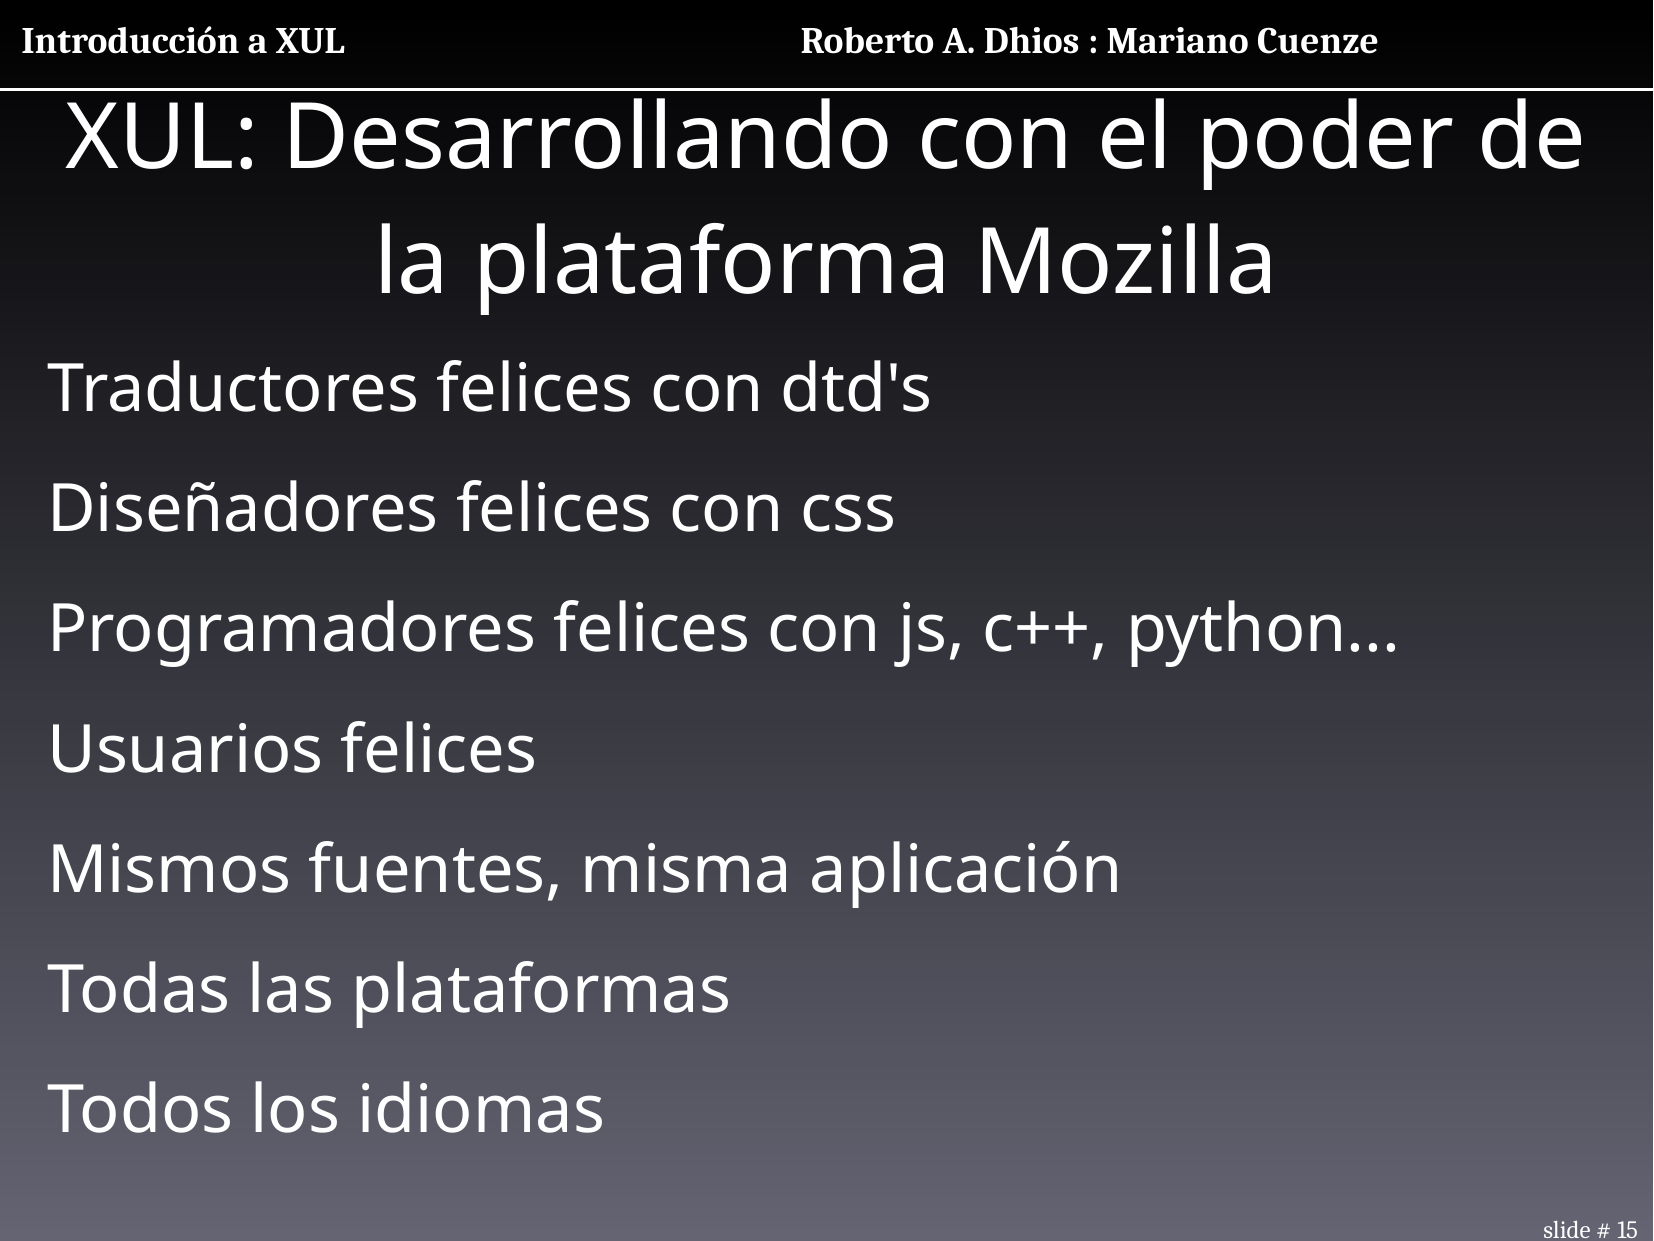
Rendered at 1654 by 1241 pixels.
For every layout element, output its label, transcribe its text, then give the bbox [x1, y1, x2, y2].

list Traductores felices con dtd's Diseñadores felices con css Programadores felices con js, c++, python... Usuarios felices Mismos fuentes, misma aplicación Todas las plataformas Todos los idiomas [29, 340, 1625, 1063]
title XUL: Desarrollando con el poder de la plataforma Mozilla [29, 91, 1625, 303]
text_box Introducción a XUL Roberto A. Dhios : Mariano Cuenze [6, 12, 1653, 72]
